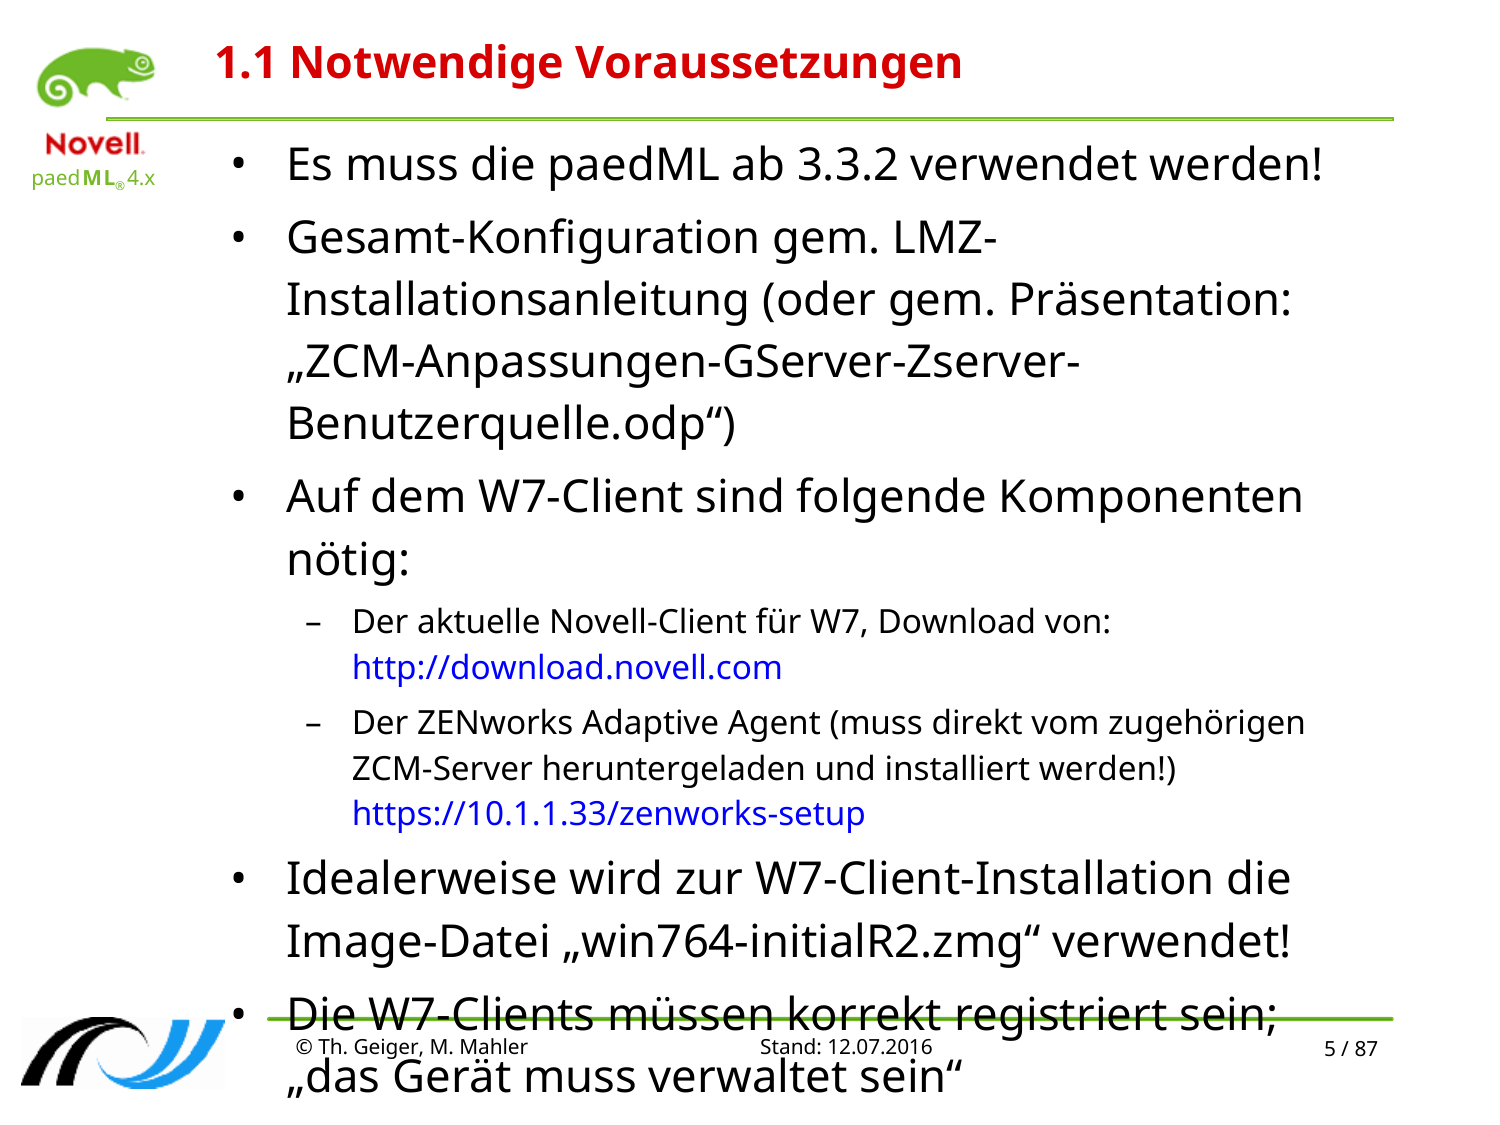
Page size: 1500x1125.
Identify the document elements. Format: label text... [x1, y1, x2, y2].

picture [21, 1017, 225, 1089]
picture [24, 32, 167, 175]
list Es muss die paedML ab 3.3.2 verwendet werden! Gesamt-Konfiguration gem. LMZ-Installationsanleitung (oder gem. Präsentation: „ZCM-Anpassungen-GServer-Zserver-Benutzerquelle.odp“) Auf dem W7-Client sind folgende Komponenten nötig: Der aktuelle Novell-Client für W7, Download von: http://download.novell.com Der ZENworks Adaptive Agent (muss direkt vom zugehörigen ZCM-Server heruntergeladen und installiert werden!) https://10.1.1.33/zenworks-setup Idealerweise wird zur W7-Client-Installation die Image-Datei „win764-initialR2.zmg“ verwendet! Die W7-Clients müssen korrekt registriert sein; „das Gerät muss verwaltet sein“ Anmeldedaten für ZCC: https://10.1.1.33 Administrator 123456 [230, 131, 1388, 1018]
title 1.1 Notwendige Voraussetzungen [214, 16, 1393, 108]
